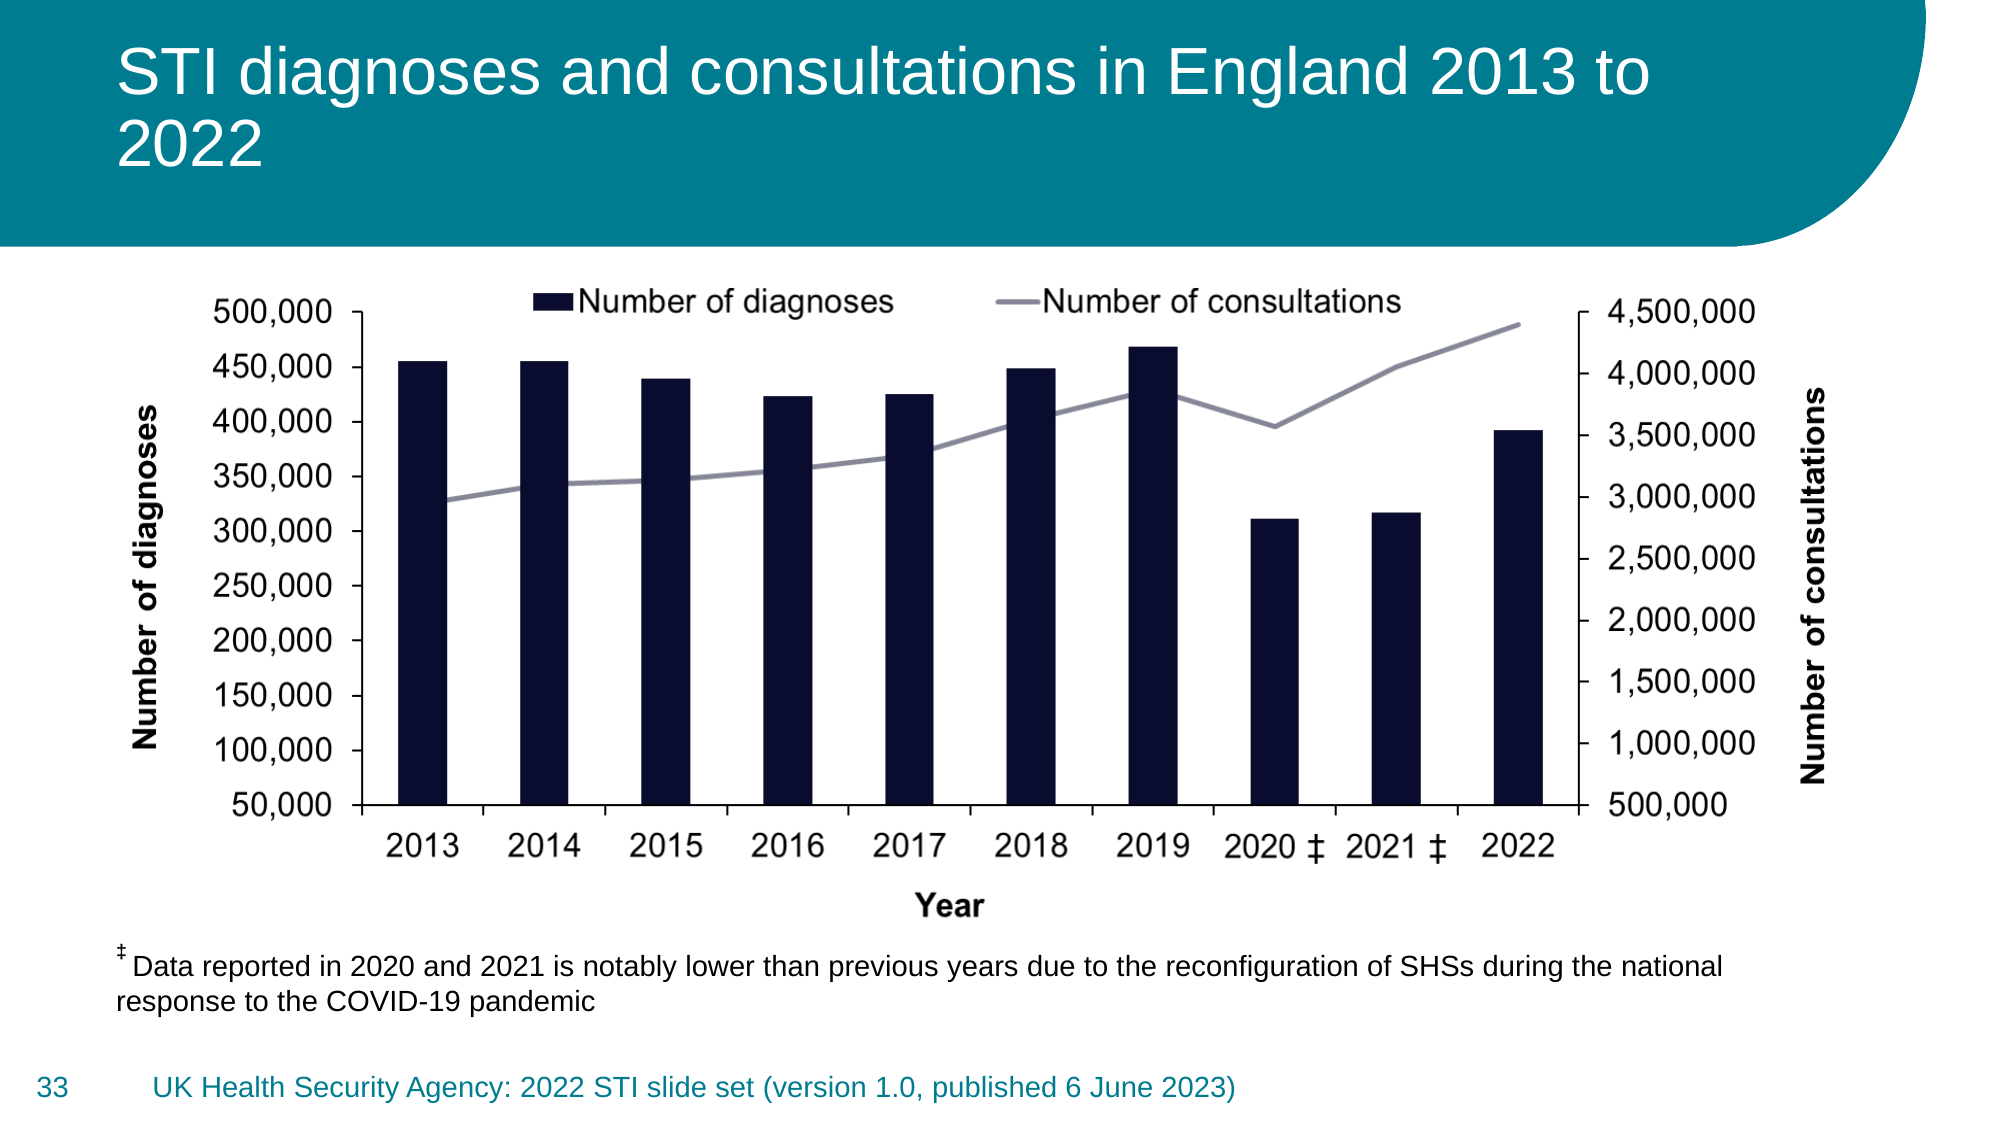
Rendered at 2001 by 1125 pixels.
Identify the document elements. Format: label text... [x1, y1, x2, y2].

text_box UK Health Security Agency: 2022 STI slide set (version 1.0, published 6 June 2023) [137, 1056, 1780, 1116]
picture [108, 254, 1837, 938]
title STI diagnoses and consultations in England 2013 to 2022 [101, 29, 1747, 189]
text_box ‡ Data reported in 2020 and 2021 is notably lower than previous years due to the reconfiguration of SHSs during the national response to the COVID-19 pandemic [101, 931, 1837, 1017]
text_box [21, 1056, 120, 1117]
